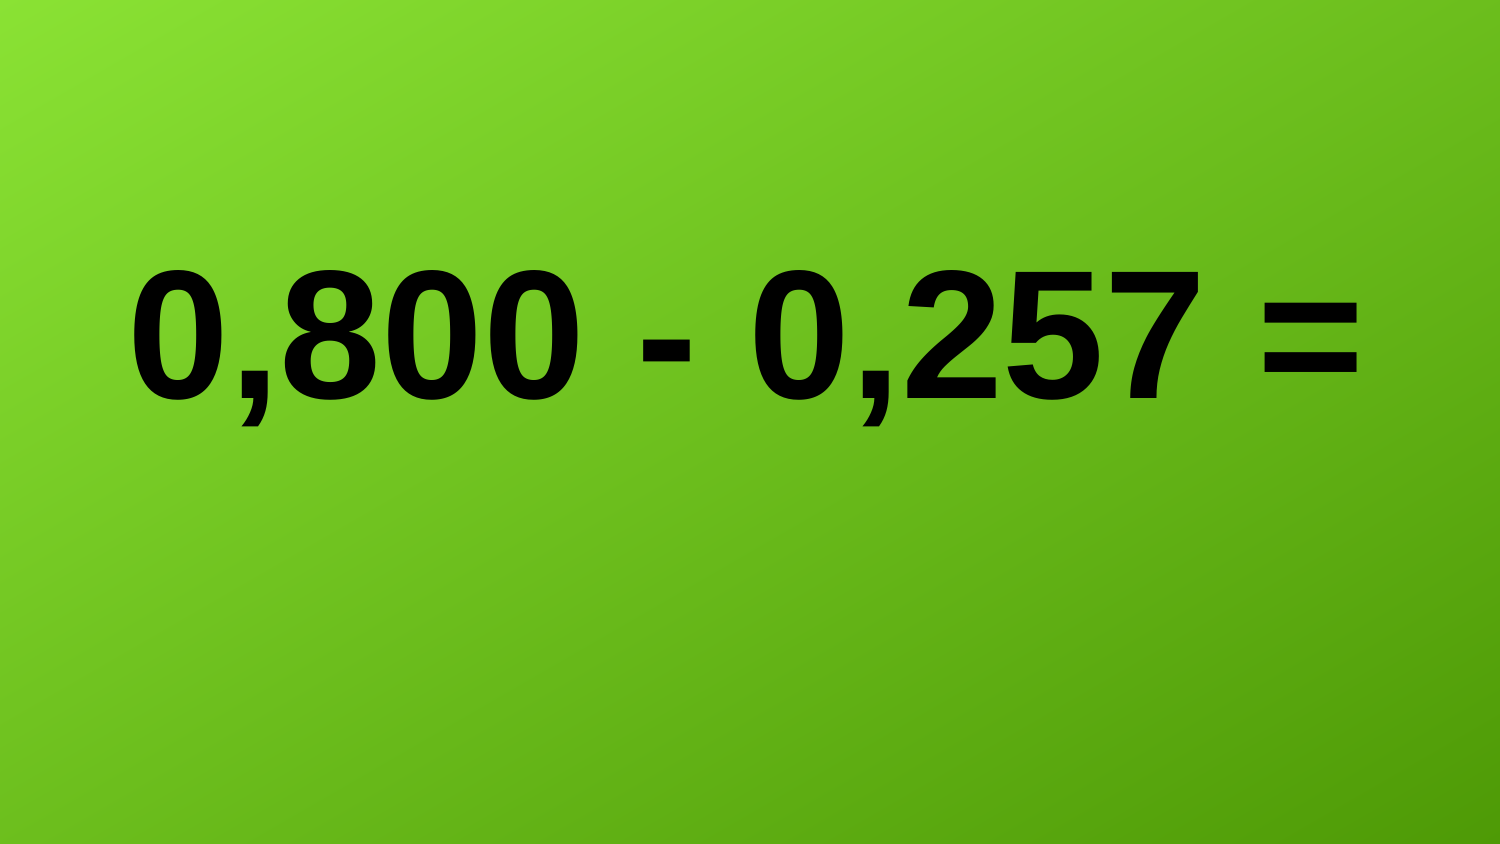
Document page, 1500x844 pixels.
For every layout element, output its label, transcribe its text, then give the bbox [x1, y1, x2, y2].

text_box 0,800 - 0,257 = [112, 259, 1388, 450]
